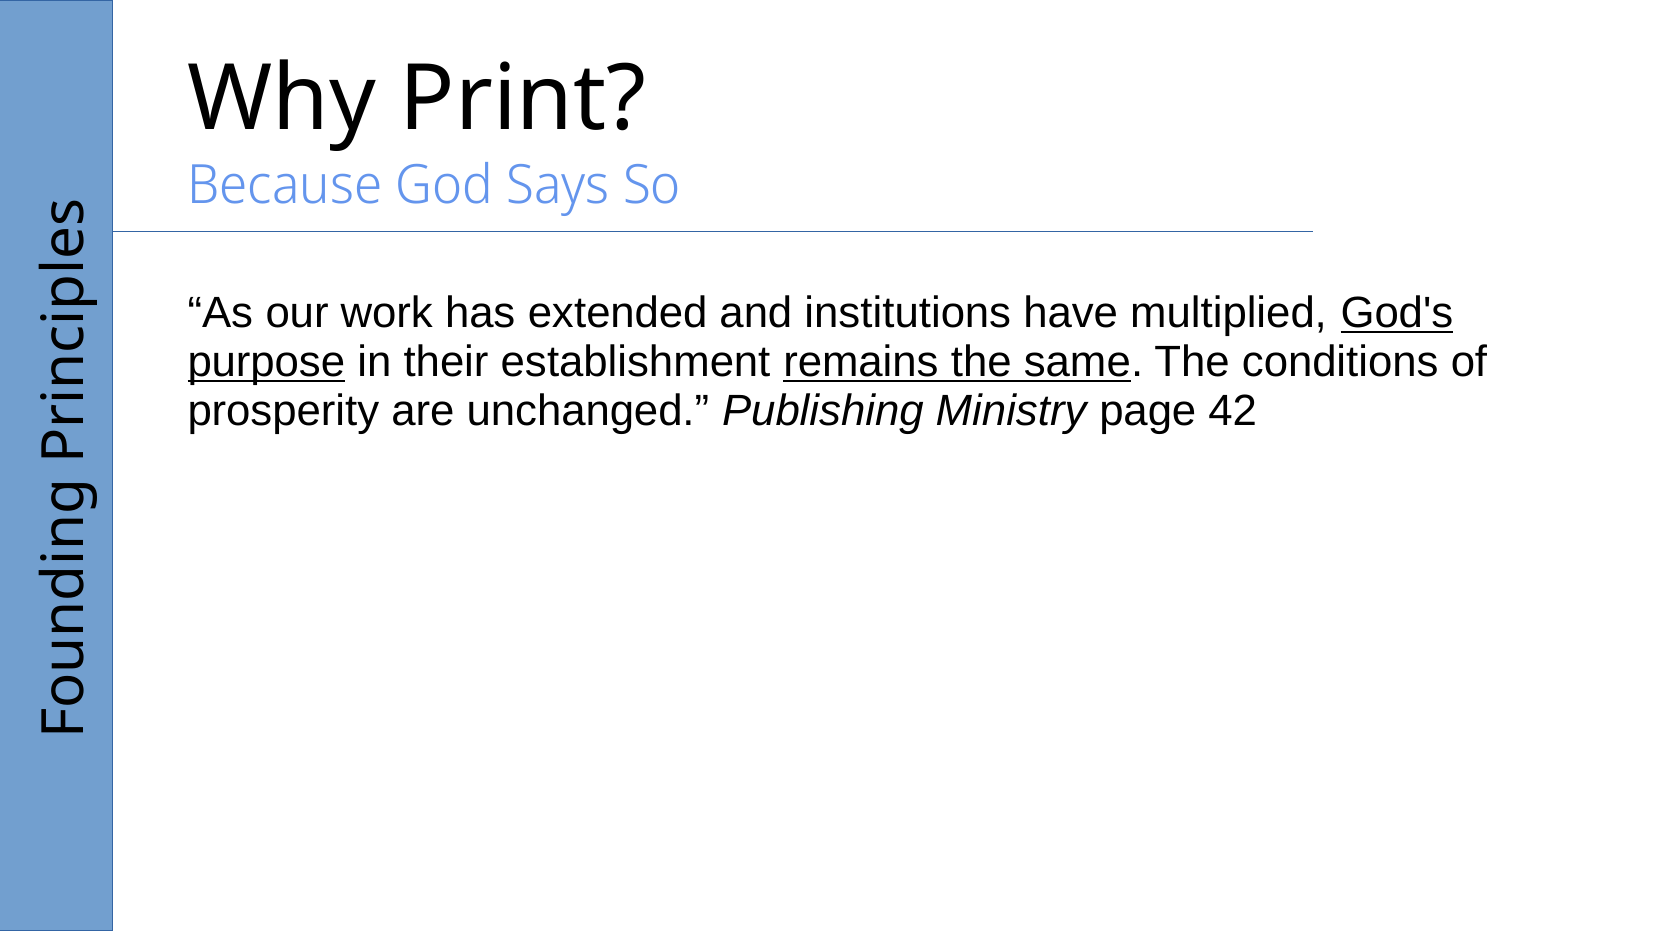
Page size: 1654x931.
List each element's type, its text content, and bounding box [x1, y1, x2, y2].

subtitle “As our work has extended and institutions have multiplied, God's purpose in their establishment remains the same. The conditions of prosperity are unchanged.” Publishing Ministry page 42 [187, 288, 1576, 863]
text_box Founding Principles [13, 37, 105, 901]
text_box [0, 0, 113, 931]
title Why Print? [187, 33, 1571, 125]
title Because God Says So [187, 125, 1571, 239]
